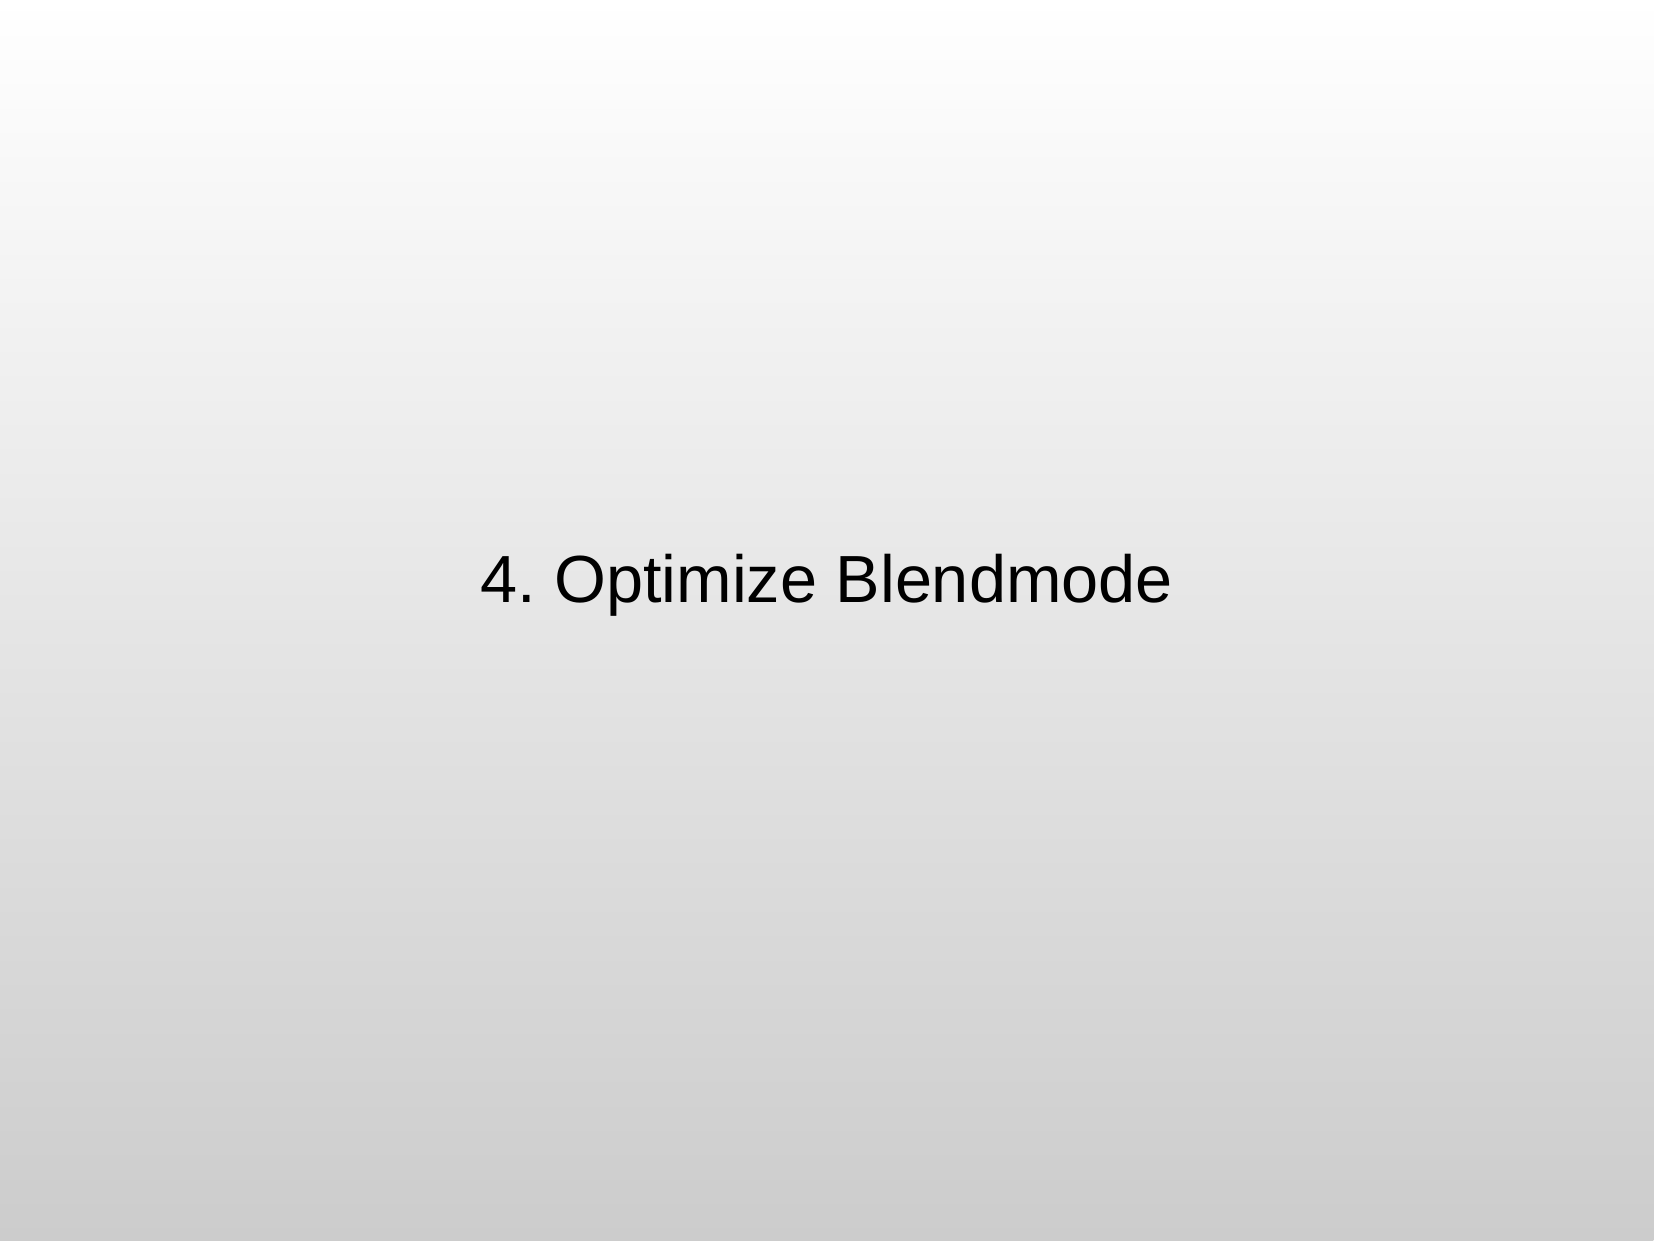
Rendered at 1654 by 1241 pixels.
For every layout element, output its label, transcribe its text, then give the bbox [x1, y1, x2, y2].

subtitle 4. Optimize Blendmode [82, 49, 1571, 1109]
